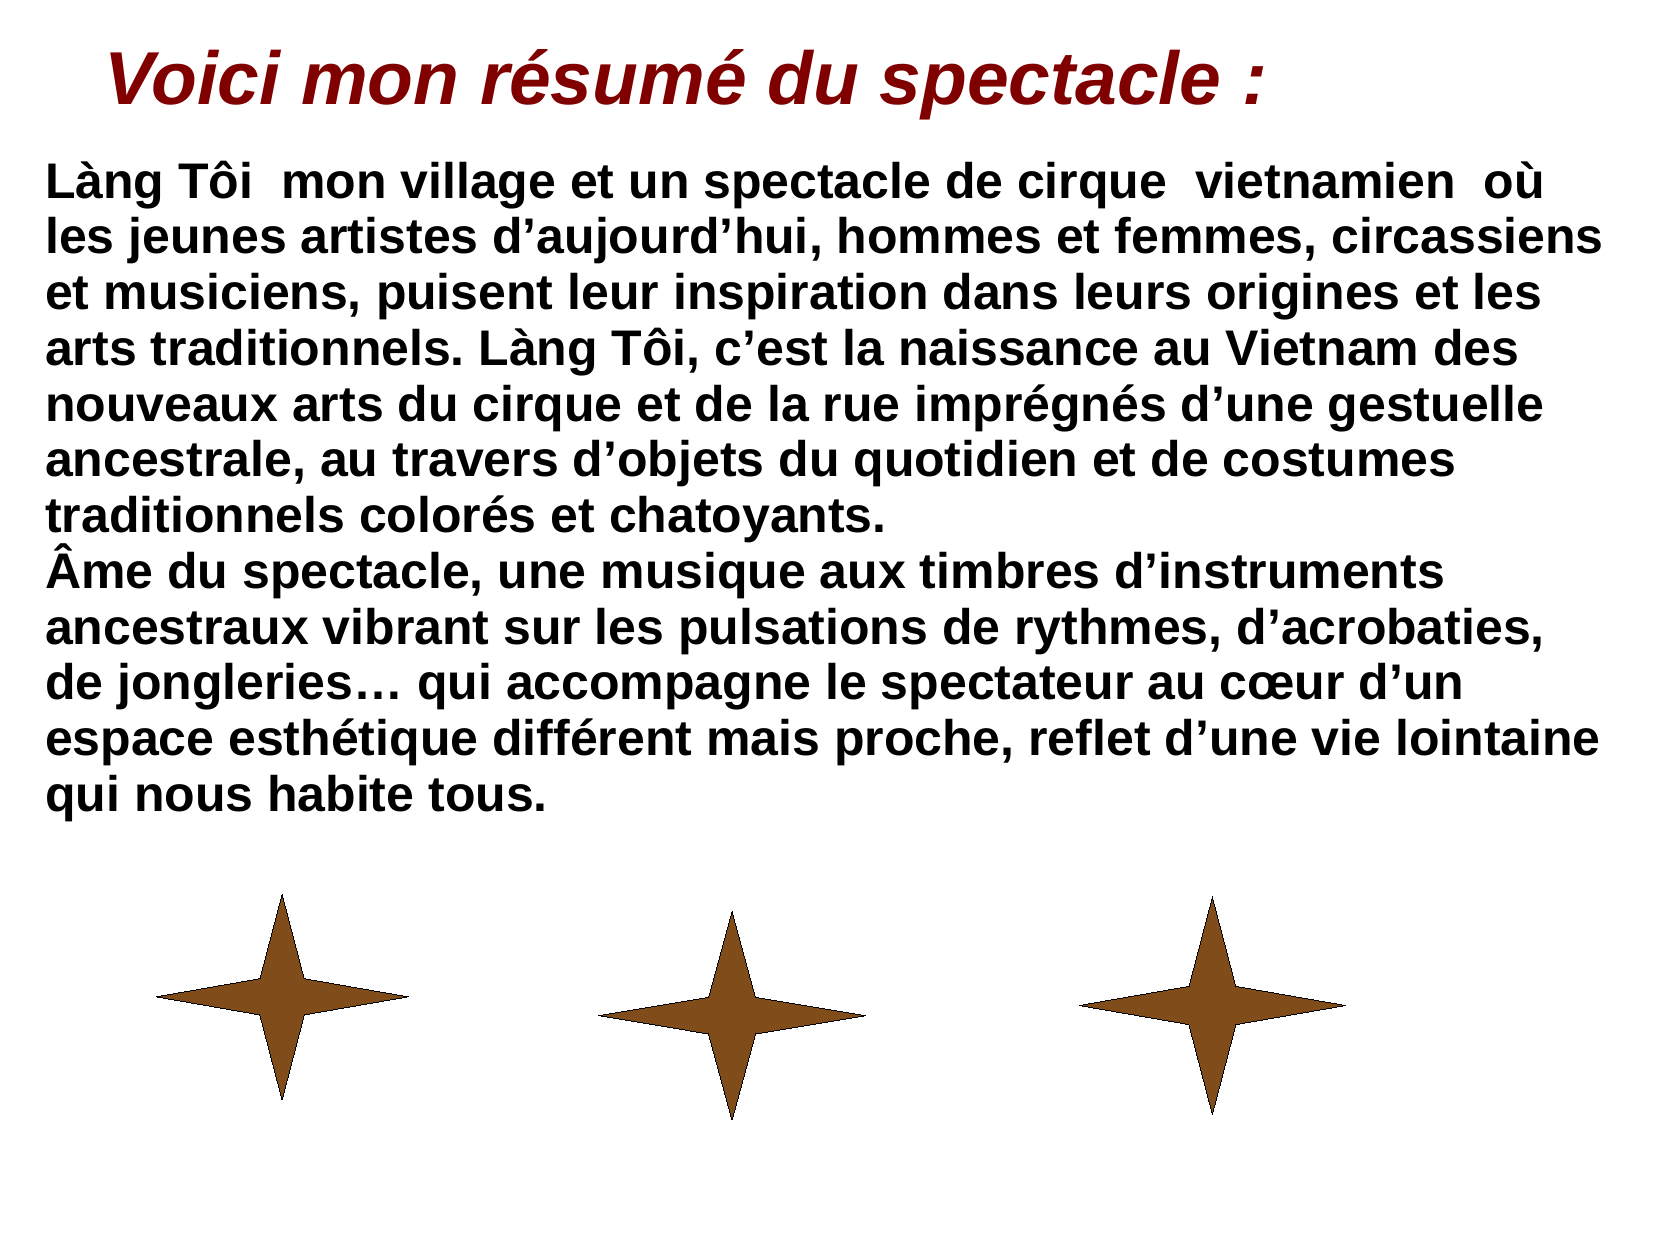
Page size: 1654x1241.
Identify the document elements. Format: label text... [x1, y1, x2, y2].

text_box [598, 911, 866, 1120]
text_box [1079, 896, 1346, 1115]
text_box Làng Tôi mon village et un spectacle de cirque vietnamien où les jeunes artistes d’aujourd’hui, hommes et femmes, circassiens et musiciens, puisent leur inspiration dans leurs origines et les arts traditionnels. Làng Tôi, c’est la naissance au Vietnam des nouveaux arts du cirque et de la rue imprégnés d’une gestuelle ancestrale, au travers d’objets du quotidien et de costumes traditionnels colorés et chatoyants. Âme du spectacle, une musique aux timbres d’instruments ancestraux vibrant sur les pulsations de rythmes, d’acrobaties, de jongleries… qui accompagne le spectateur au cœur d’un espace esthétique différent mais proche, reflet d’une vie lointaine qui nous habite tous. [30, 145, 1632, 845]
text_box [156, 894, 409, 1100]
text_box Voici mon résumé du spectacle : [89, 28, 1566, 128]
